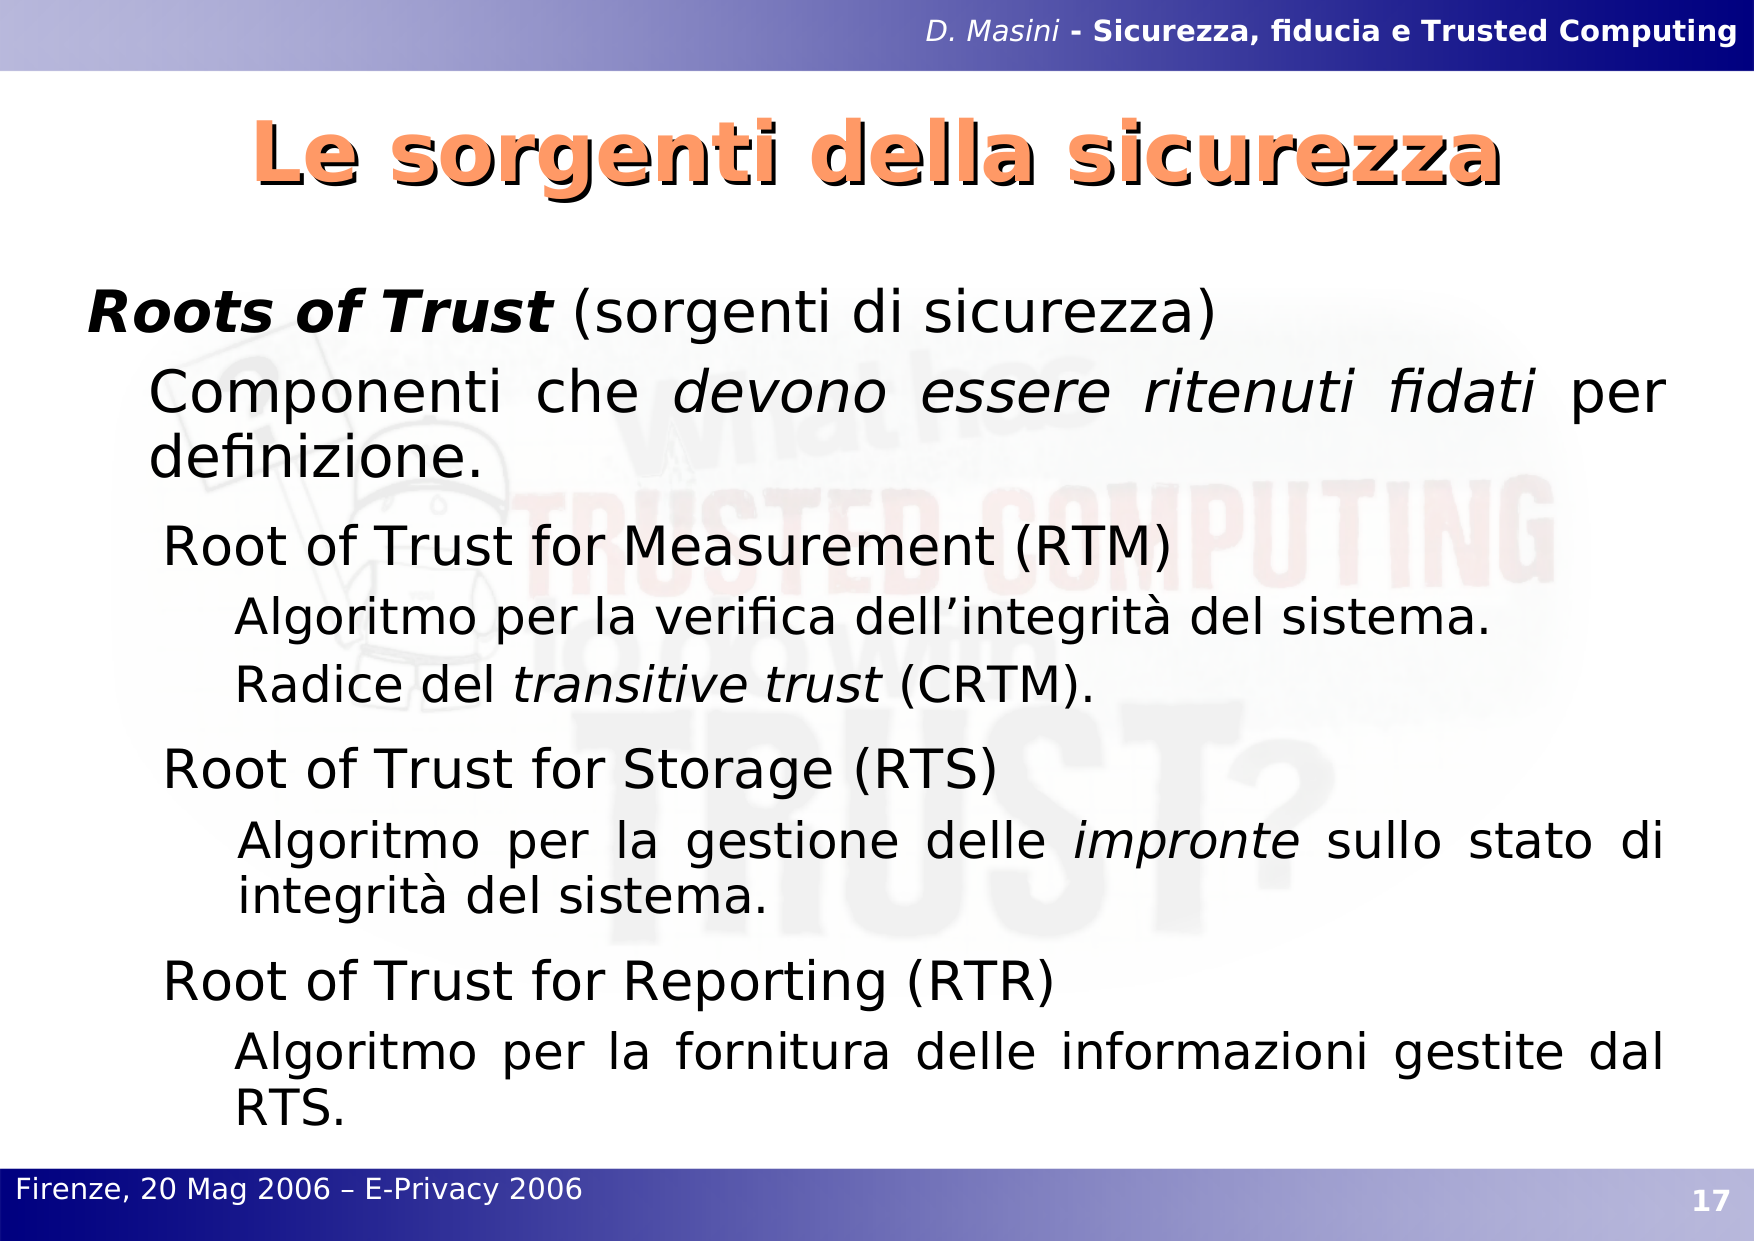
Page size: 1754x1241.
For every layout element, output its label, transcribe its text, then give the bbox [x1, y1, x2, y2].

text_box D. Masini - Sicurezza, fiducia e Trusted Computing [602, 7, 1754, 63]
picture [0, 0, 1754, 1241]
list Roots of Trust (sorgenti di sicurezza) Componenti che devono essere ritenuti fidati per definizione. Root of Trust for Measurement (RTM) Algoritmo per la verifica dell’integrità del sistema. Radice del transitive trust (CRTM). Root of Trust for Storage (RTS) Algoritmo per la gestione delle impronte sullo stato di integrità del sistema. Root of Trust for Reporting (RTR) Algoritmo per la fornitura delle informazioni gestite dal RTS. [87, 280, 1667, 1140]
title Le sorgenti della sicurezza [87, 49, 1667, 257]
text_box Firenze, 20 Mag 2006 – E-Privacy 2006 [0, 1175, 1314, 1234]
text_box <number> [1641, 1185, 1732, 1223]
